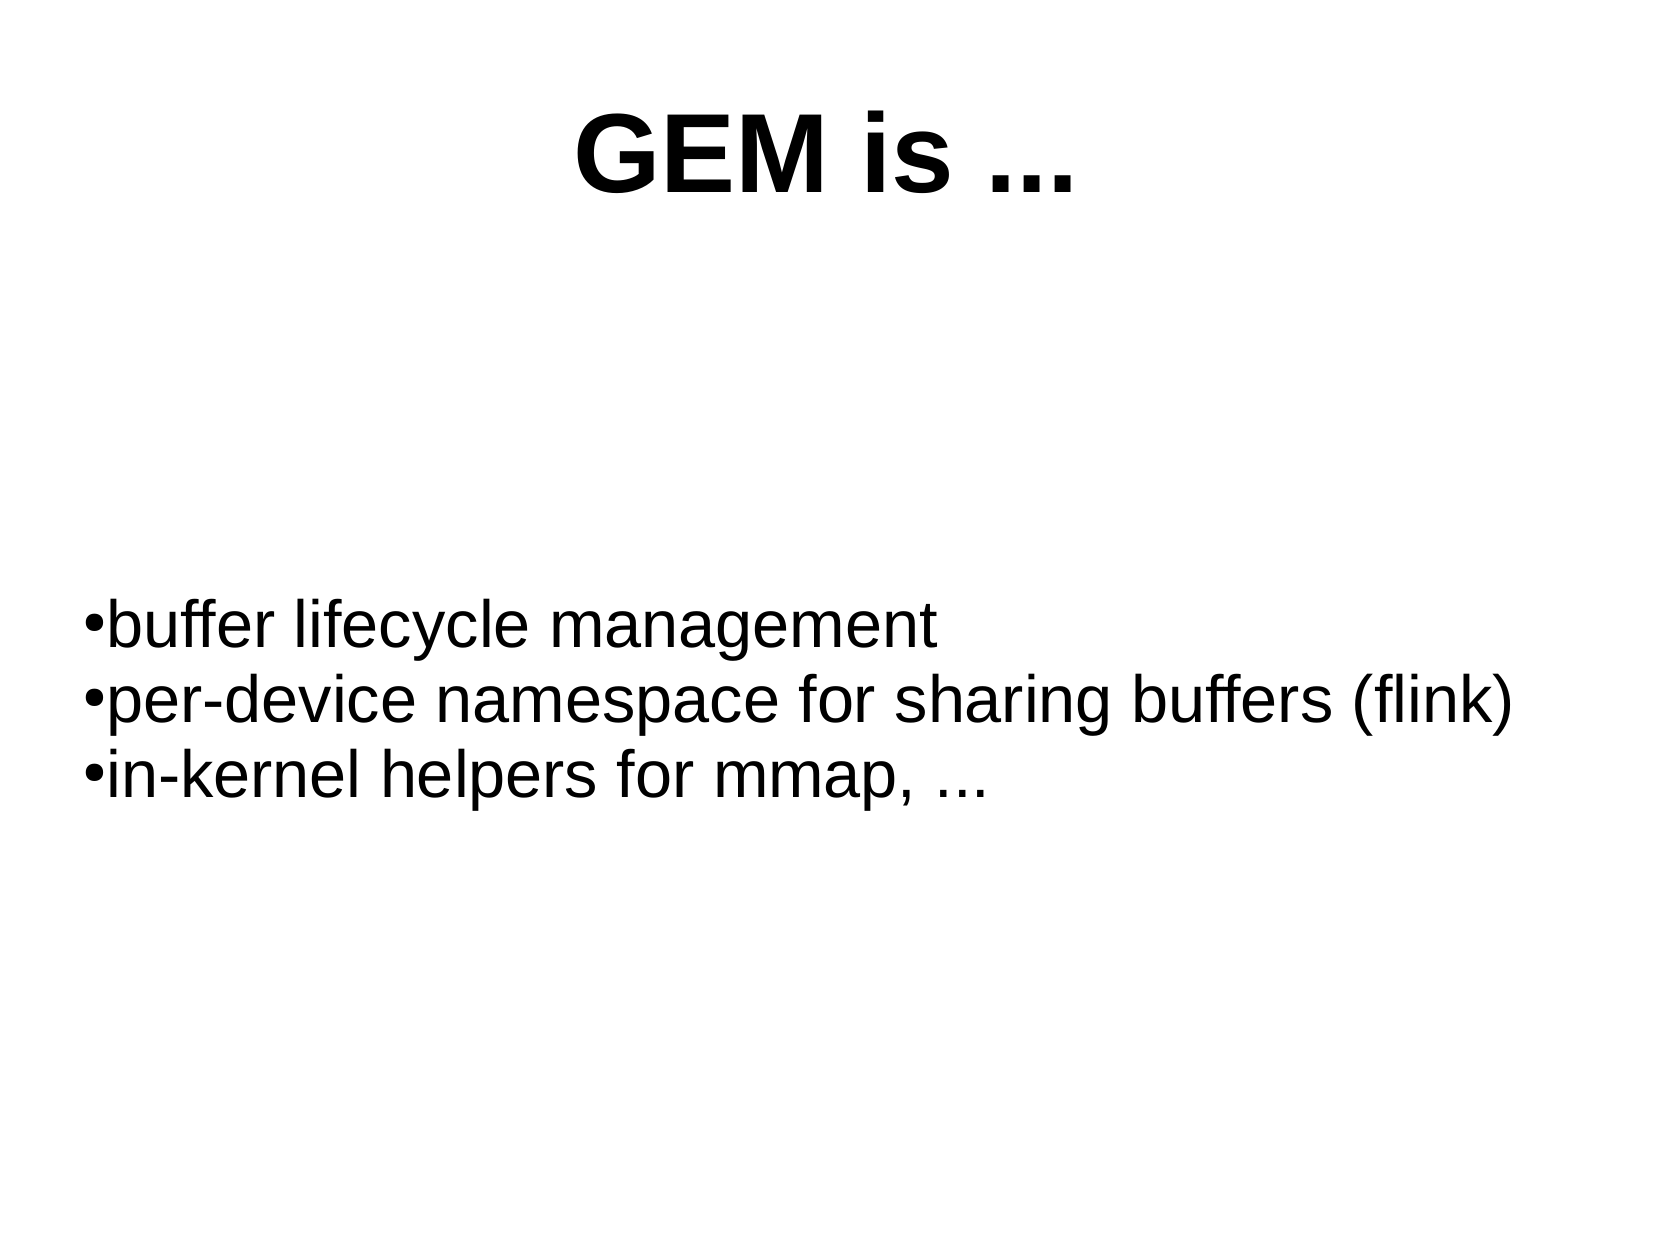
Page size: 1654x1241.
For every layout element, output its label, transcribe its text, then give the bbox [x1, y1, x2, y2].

title GEM is ... [82, 49, 1571, 257]
subtitle buffer lifecycle management per-device namespace for sharing buffers (flink) in-kernel helpers for mmap, ... [82, 290, 1571, 1109]
